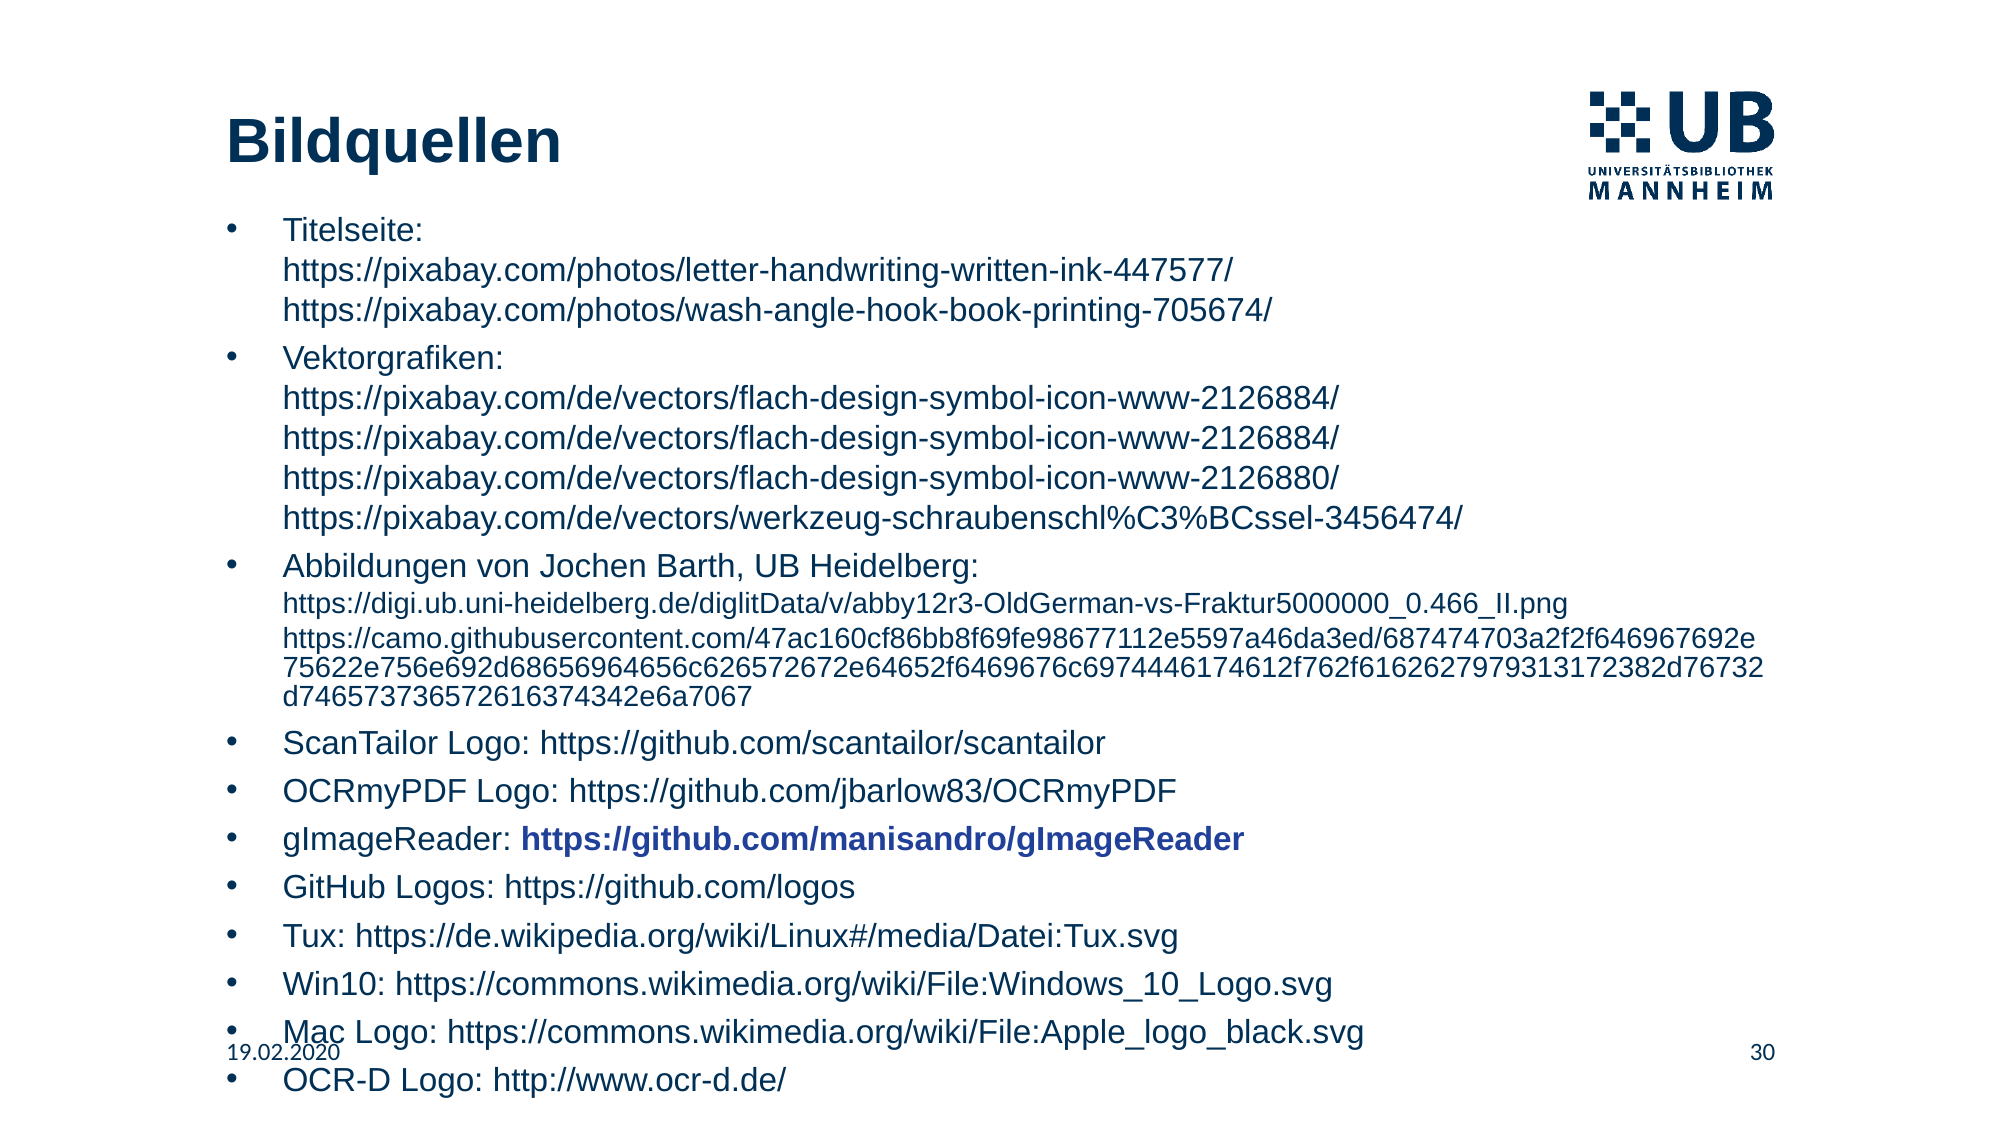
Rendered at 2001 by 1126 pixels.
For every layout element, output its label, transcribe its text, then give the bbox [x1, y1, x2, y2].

title Bildquellen [226, 100, 1286, 208]
picture [1582, 85, 1779, 204]
slide_number 19.02.2020 [226, 1035, 693, 1066]
list Titelseite: https://pixabay.com/photos/letter-handwriting-written-ink-447577/ https://pixabay.com/photos/wash-angle-hook-book-printing-705674/ Vektorgrafiken: https://pixabay.com/de/vectors/flach-design-symbol-icon-www-2126884/https://pixabay.com/de/vectors/flach-design-symbol-icon-www-2126884/ https://pixabay.com/de/vectors/flach-design-symbol-icon-www-2126880/ https://pixabay.com/de/vectors/werkzeug-schraubenschl%C3%BCssel-3456474/ Abbildungen von Jochen Barth, UB Heidelberg: https://digi.ub.uni-heidelberg.de/diglitData/v/abby12r3-OldGerman-vs-Fraktur5000000_0.466_II.png https://camo.githubusercontent.com/47ac160cf86bb8f69fe98677112e5597a46da3ed/687474703a2f2f646967692e75622e756e692d68656964656c626572672e64652f6469676c6974446174612f762f6162627979313172382d76732d746573736572616374342e6a7067 ScanTailor Logo: https://github.com/scantailor/scantailor OCRmyPDF Logo: https://github.com/jbarlow83/OCRmyPDF gImageReader: https://github.com/manisandro/gImageReader GitHub Logos: https://github.com/logos Tux: https://de.wikipedia.org/wiki/Linux#/media/Datei:Tux.svg Win10: https://commons.wikimedia.org/wiki/File:Windows_10_Logo.svg Mac Logo: https://commons.wikimedia.org/wiki/File:Apple_logo_black.svg OCR-D Logo: http://www.ocr-d.de/ [226, 208, 1774, 951]
slide_number <Foliennummer> [1544, 1035, 1776, 1066]
